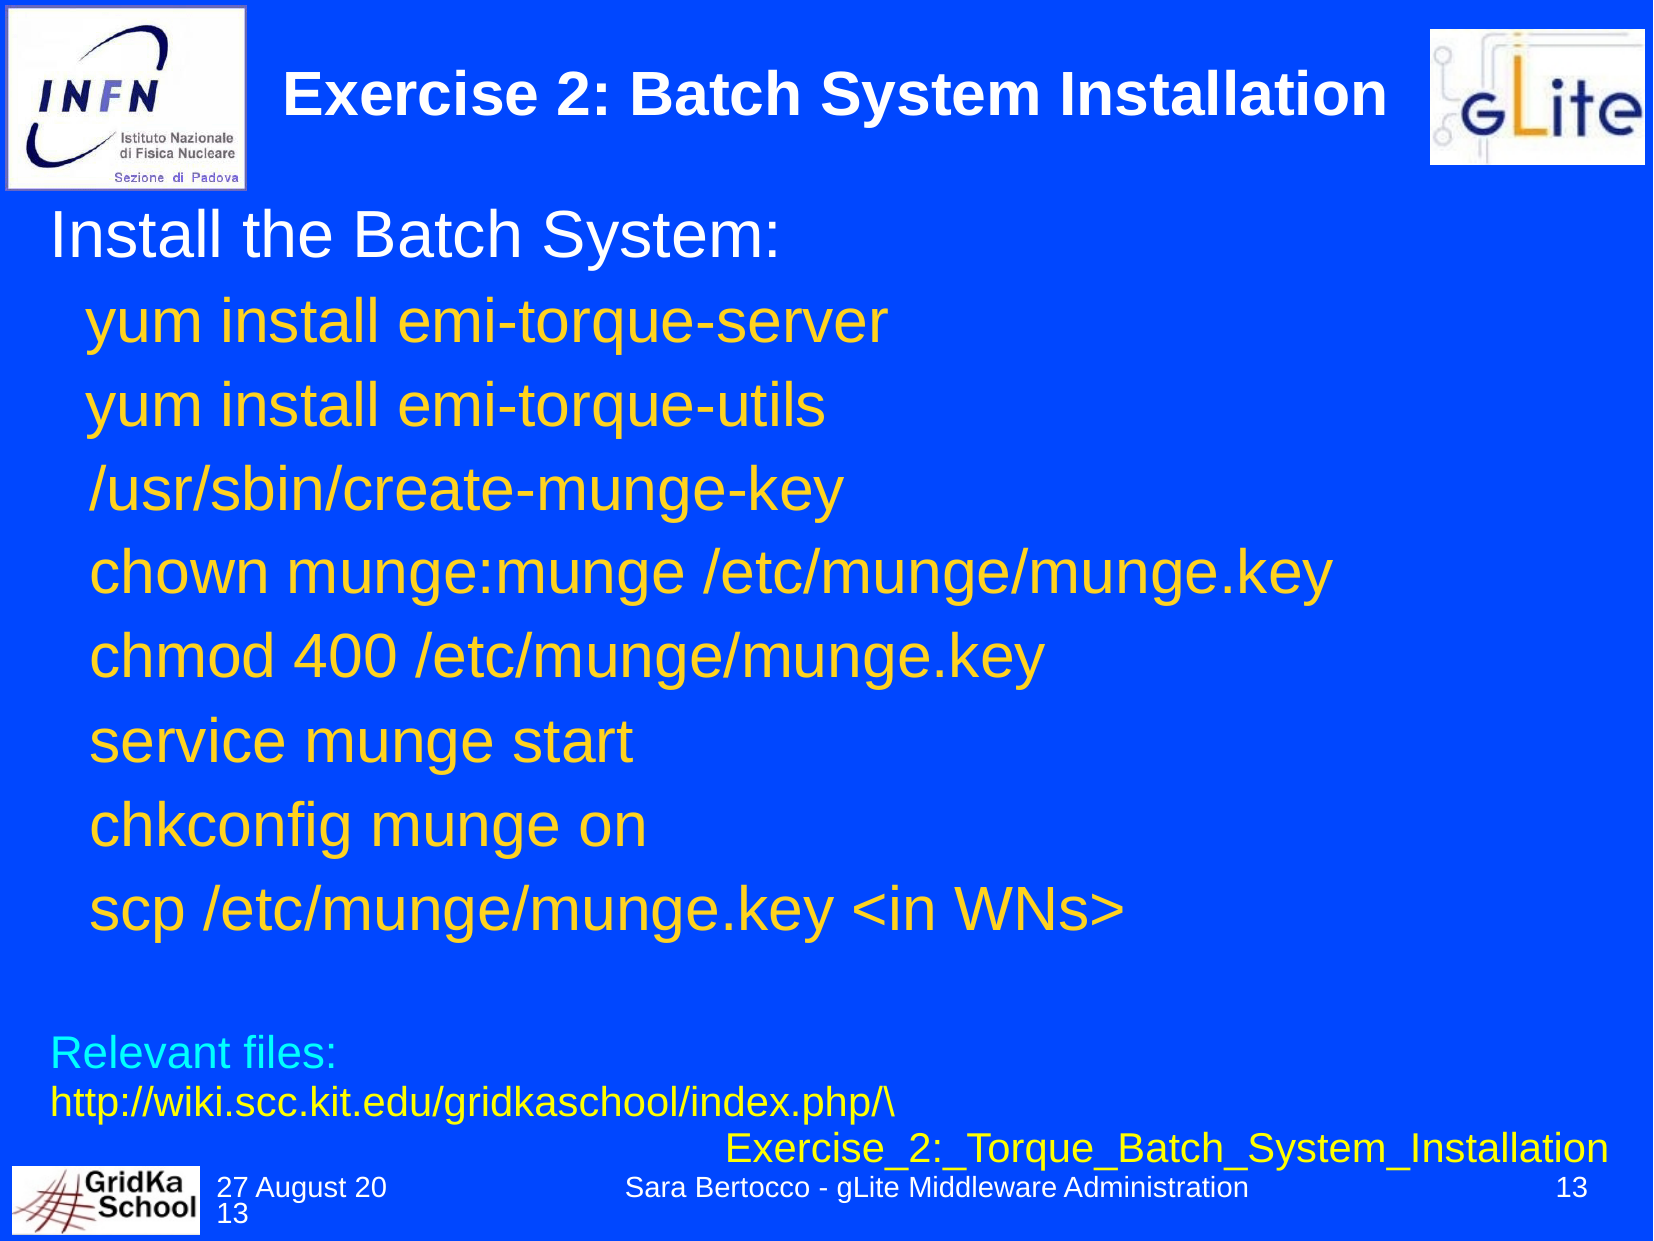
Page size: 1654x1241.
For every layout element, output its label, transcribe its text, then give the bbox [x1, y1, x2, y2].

picture [12, 1179, 200, 1235]
picture [1430, 29, 1645, 166]
title Exercise 2: Batch System Installation [5, 0, 1645, 188]
picture [5, 5, 247, 180]
text_box Install the Batch System: yum install emi-torque-server yum install emi-torque-utils /usr/sbin/create-munge-key chown munge:munge /etc/munge/munge.key chmod 400 /etc/munge/munge.key service munge start chkconfig munge on scp /etc/munge/munge.key <in WNs> Relevant files: http://wiki.scc.kit.edu/gridkaschool/index.php/\ Exercise_2:_Torque_Batch_System_Installation [0, 180, 1625, 1179]
